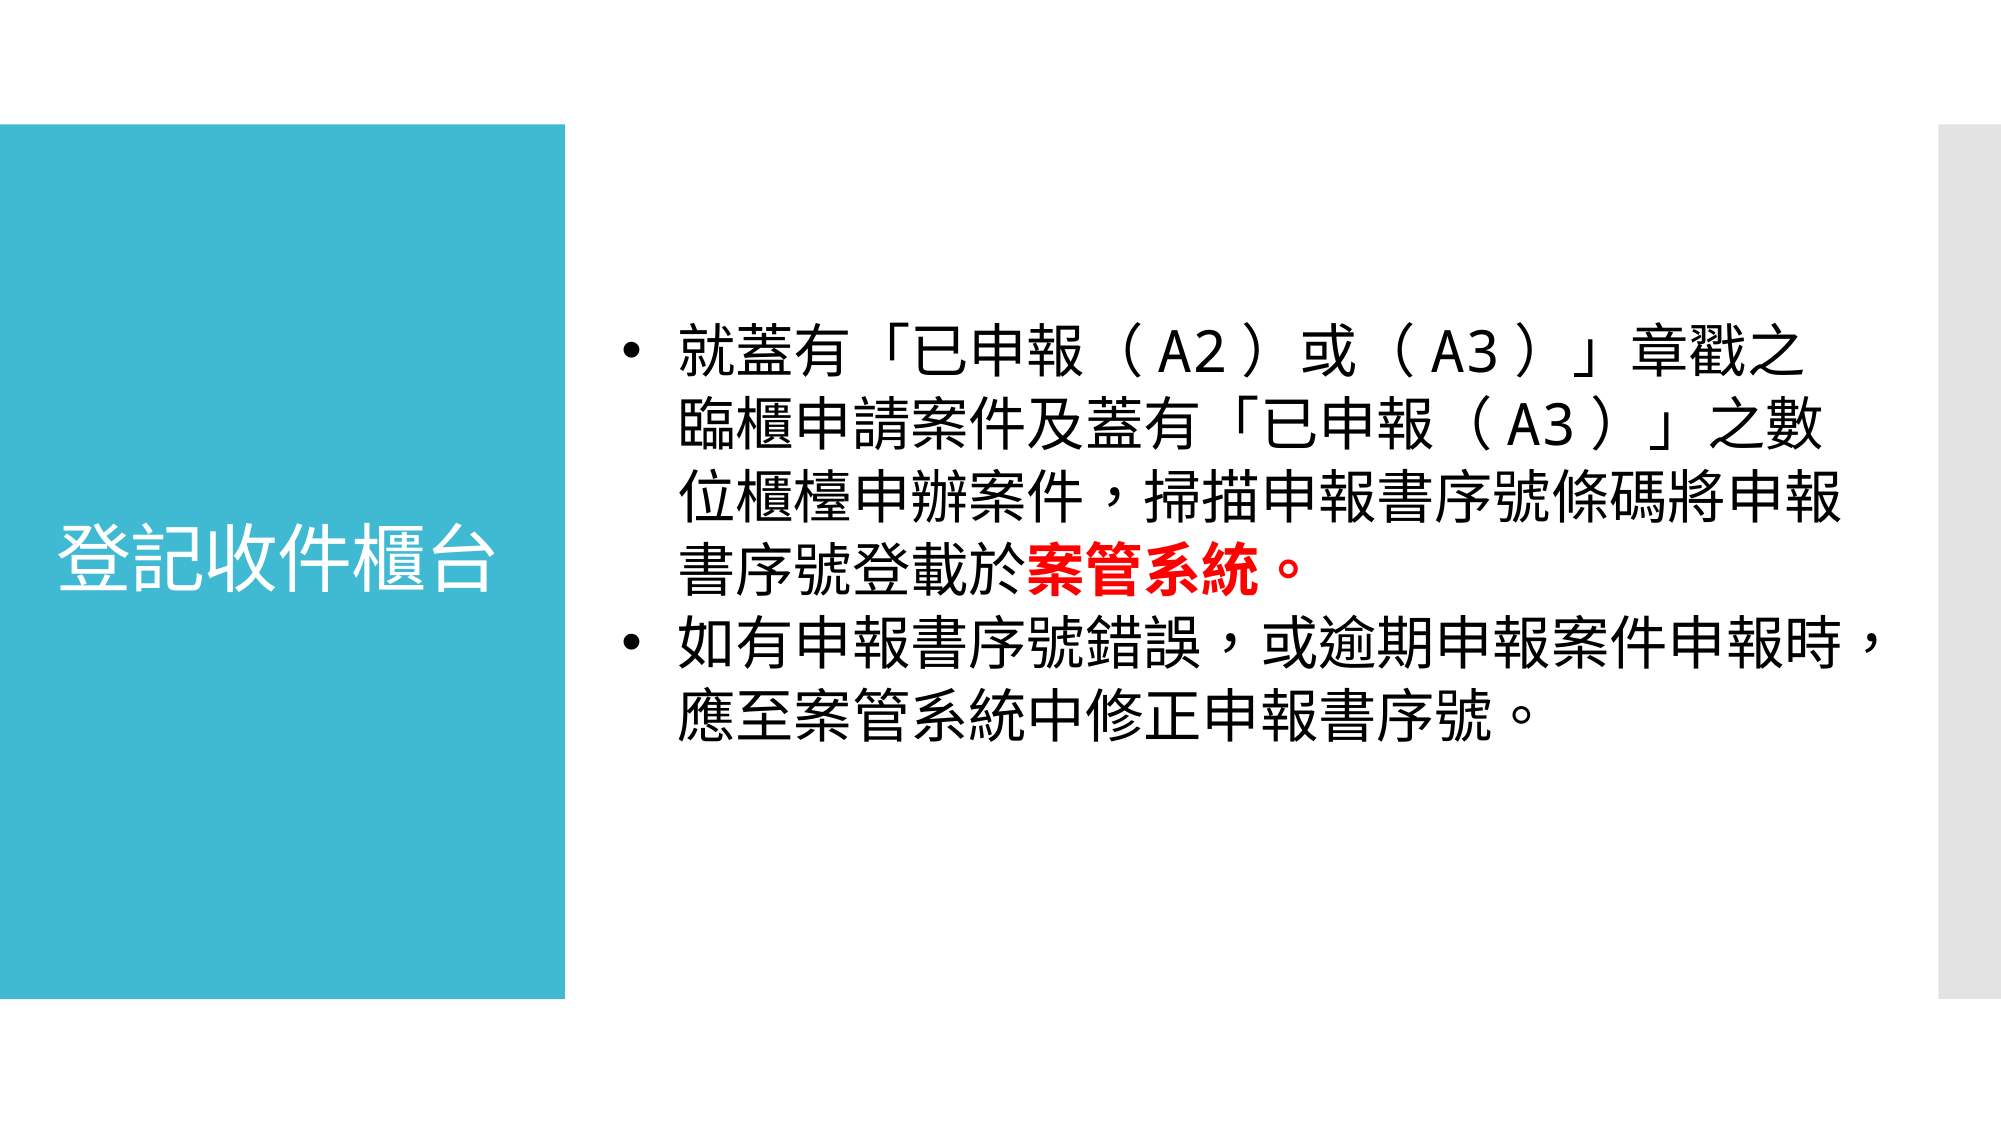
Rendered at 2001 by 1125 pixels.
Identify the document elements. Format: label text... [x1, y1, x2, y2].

text_box 就蓋有「已申報（A2）或（A3）」章戳之臨櫃申請案件及蓋有「已申報（A3）」之數位櫃檯申辦案件，掃描申報書序號條碼將申報書序號登載於案管系統。 如有申報書序號錯誤，或逾期申報案件申報時，應至案管系統中修正申報書序號。 [606, 303, 1859, 757]
title 登記收件櫃台 [41, 184, 525, 940]
